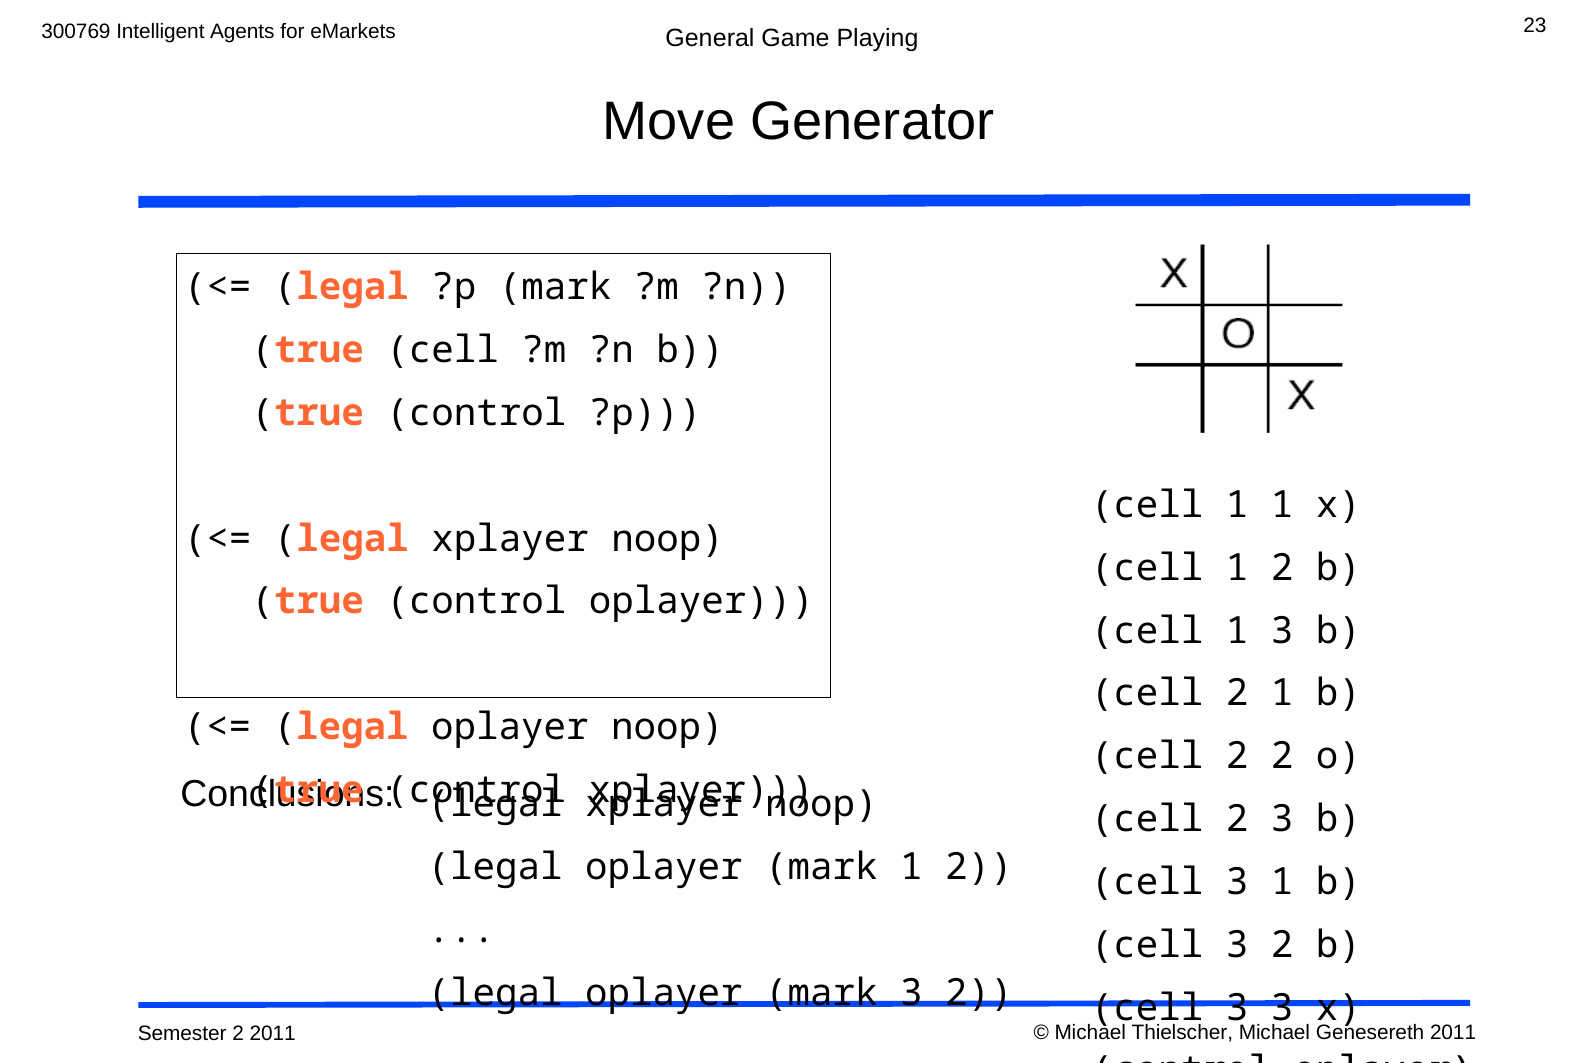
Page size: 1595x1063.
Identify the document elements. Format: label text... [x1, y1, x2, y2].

list (legal xplayer noop) (legal oplayer (mark 1 2)) ... (legal oplayer (mark 3 2)) [409, 776, 1058, 988]
list (<= (legal ?p (mark ?m ?n)) (true (cell ?m ?n b)) (true (control ?p))) (<= (legal xplayer noop) (true (control oplayer))) (<= (legal oplayer noop) (true (control xplayer))) [165, 259, 888, 866]
title Move Generator [118, 51, 1480, 190]
picture [1098, 234, 1375, 446]
list (cell 1 1 x) (cell 1 2 b) (cell 1 3 b) (cell 2 1 b) (cell 2 2 o) (cell 2 3 b) (cell 3 1 b) (cell 3 2 b) (cell 3 3 x) (control oplayer) [1073, 477, 1595, 1063]
